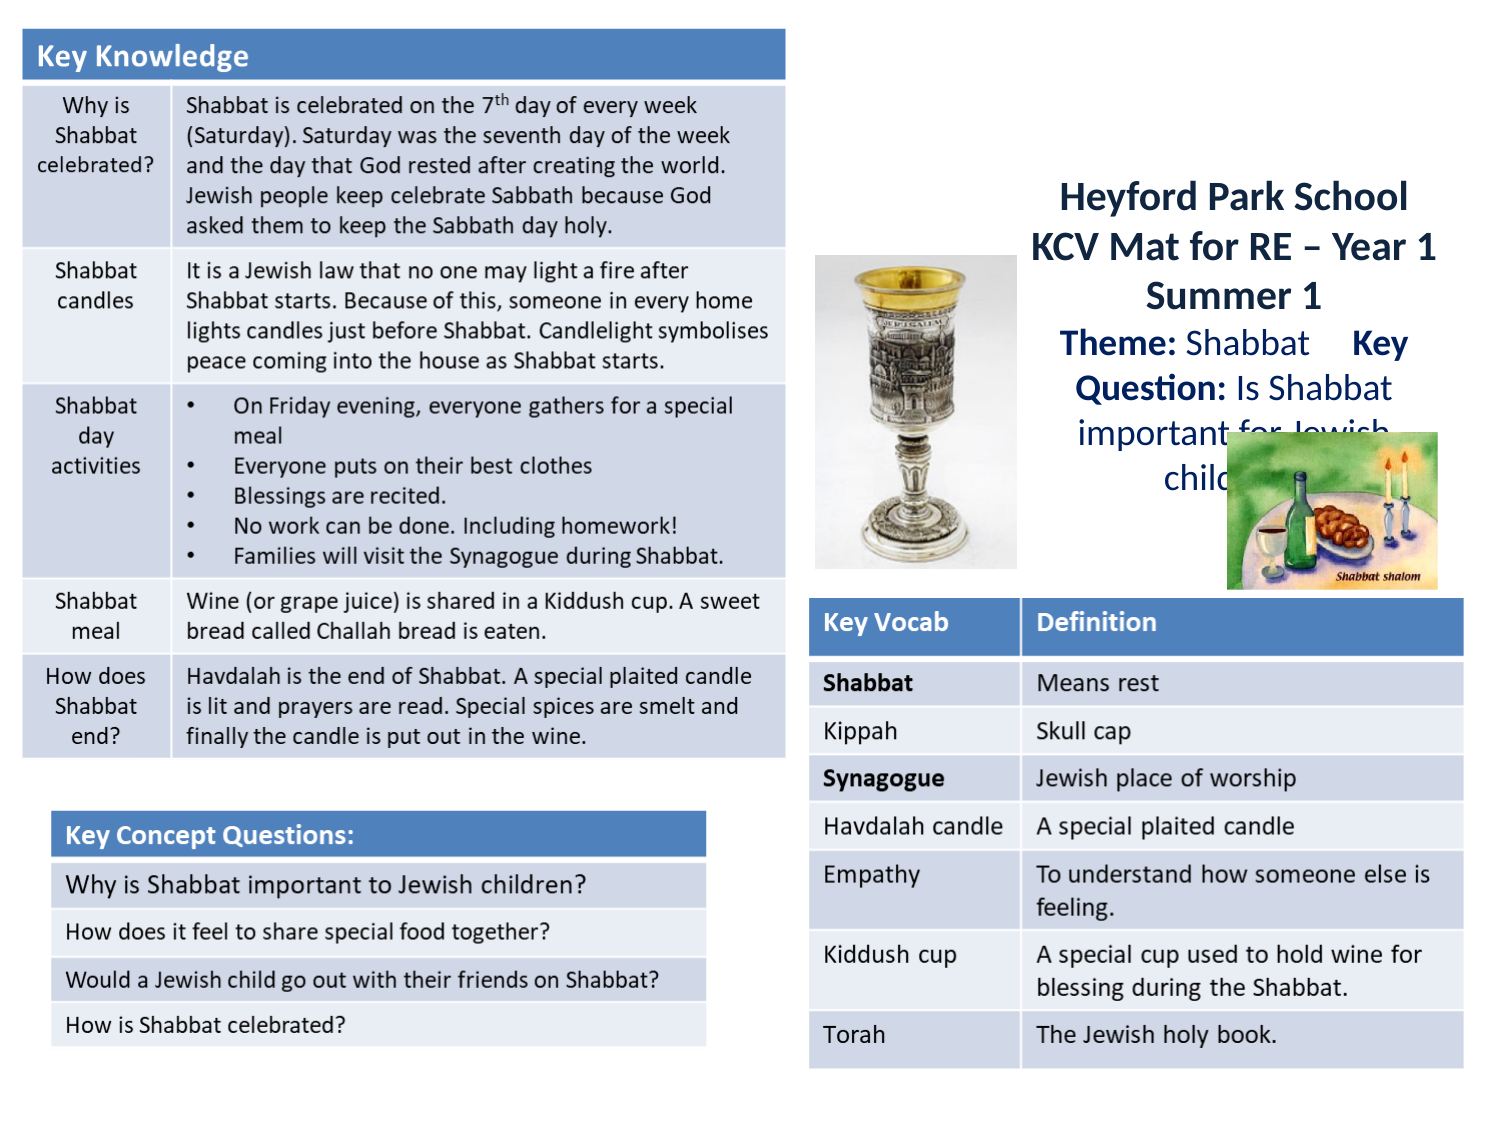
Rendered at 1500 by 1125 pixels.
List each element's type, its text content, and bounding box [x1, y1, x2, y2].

picture [50, 810, 708, 1056]
picture [815, 255, 1017, 569]
picture [808, 596, 1465, 1070]
picture [21, 25, 787, 768]
picture [1227, 432, 1438, 590]
title Heyford Park School KCV Mat for RE – Year 1 Summer 1 Theme: Shabbat Key Question: Is Shabbat important for Jewish children? [1009, 160, 1459, 300]
